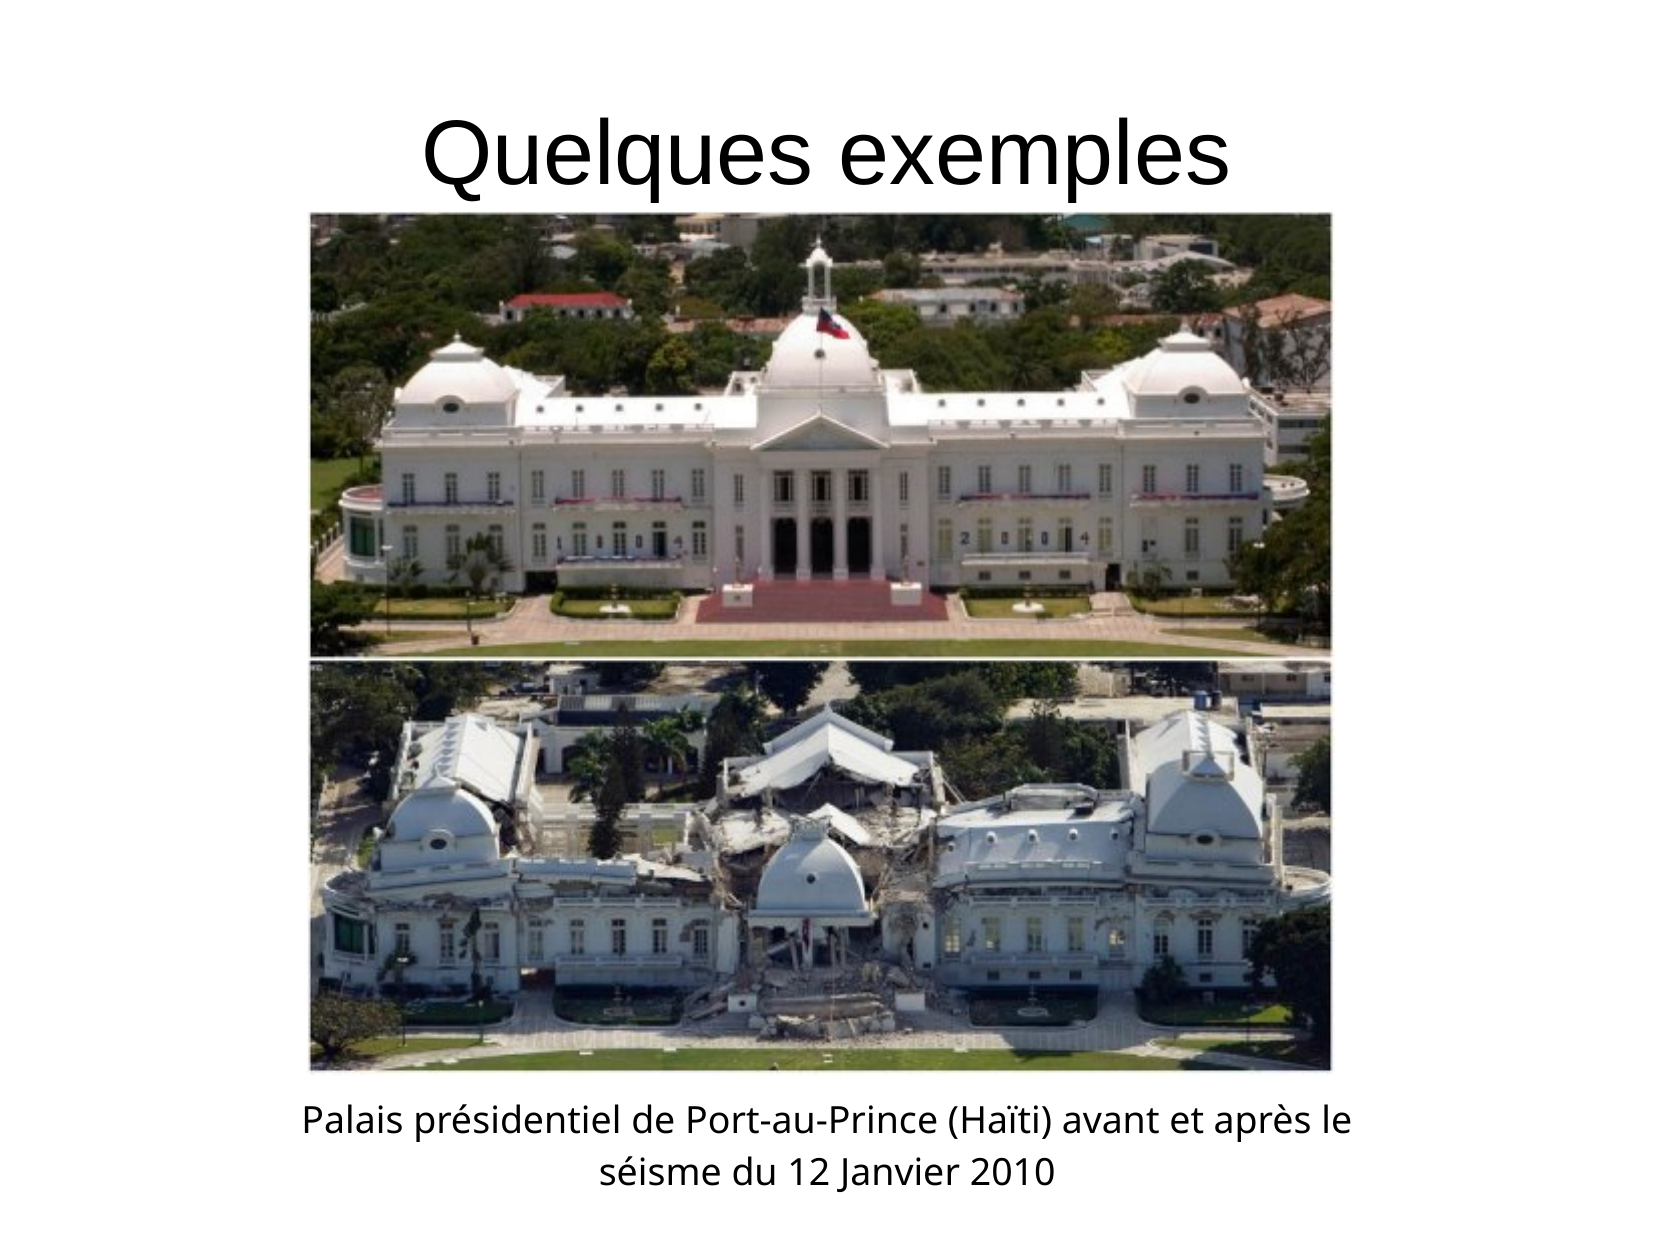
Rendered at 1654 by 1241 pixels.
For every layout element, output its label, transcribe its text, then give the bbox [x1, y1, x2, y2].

text_box Palais présidentiel de Port-au-Prince (Haïti) avant et après le séisme du 12 Janvier 2010 [248, 1086, 1406, 1192]
title Quelques exemples [82, 49, 1571, 257]
picture [307, 211, 1335, 1075]
